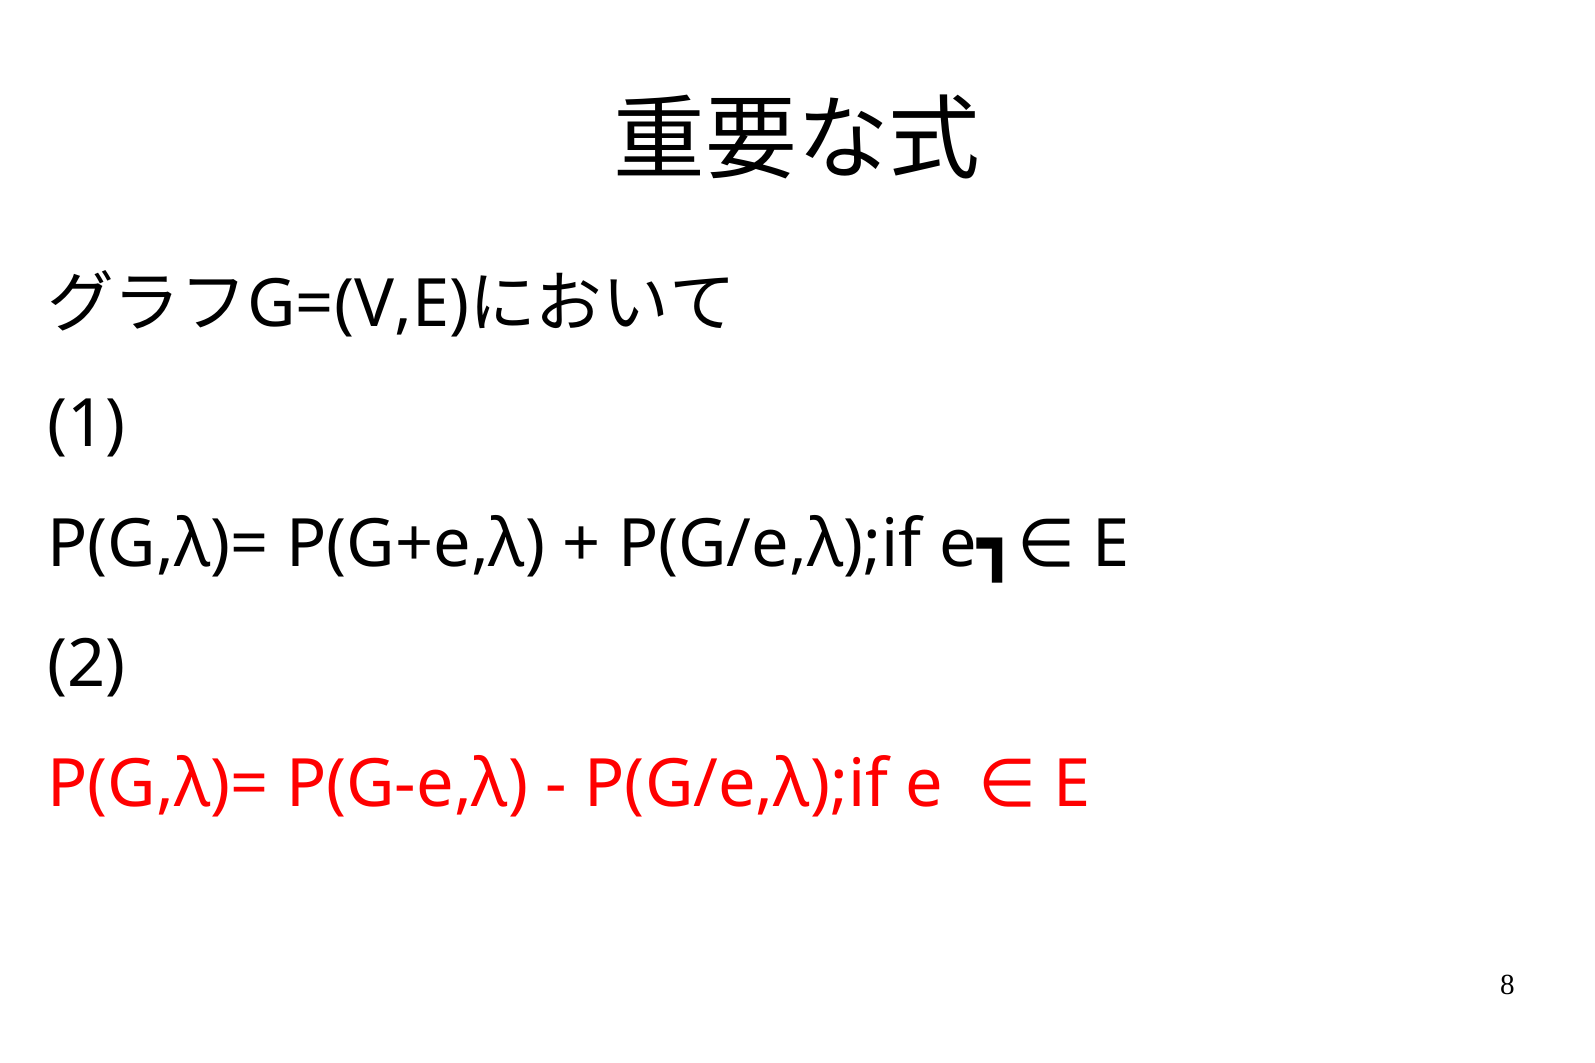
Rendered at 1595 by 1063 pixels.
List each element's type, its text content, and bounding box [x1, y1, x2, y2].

list グラフG=(V,E)において (1) P(G,λ)= P(G+e,λ) + P(G/e,λ);if e┓∈ E (2) P(G,λ)= P(G-e,λ) - P(G/e,λ);if e ∈ E [29, 248, 1565, 936]
title 重要な式 [79, 49, 1515, 213]
